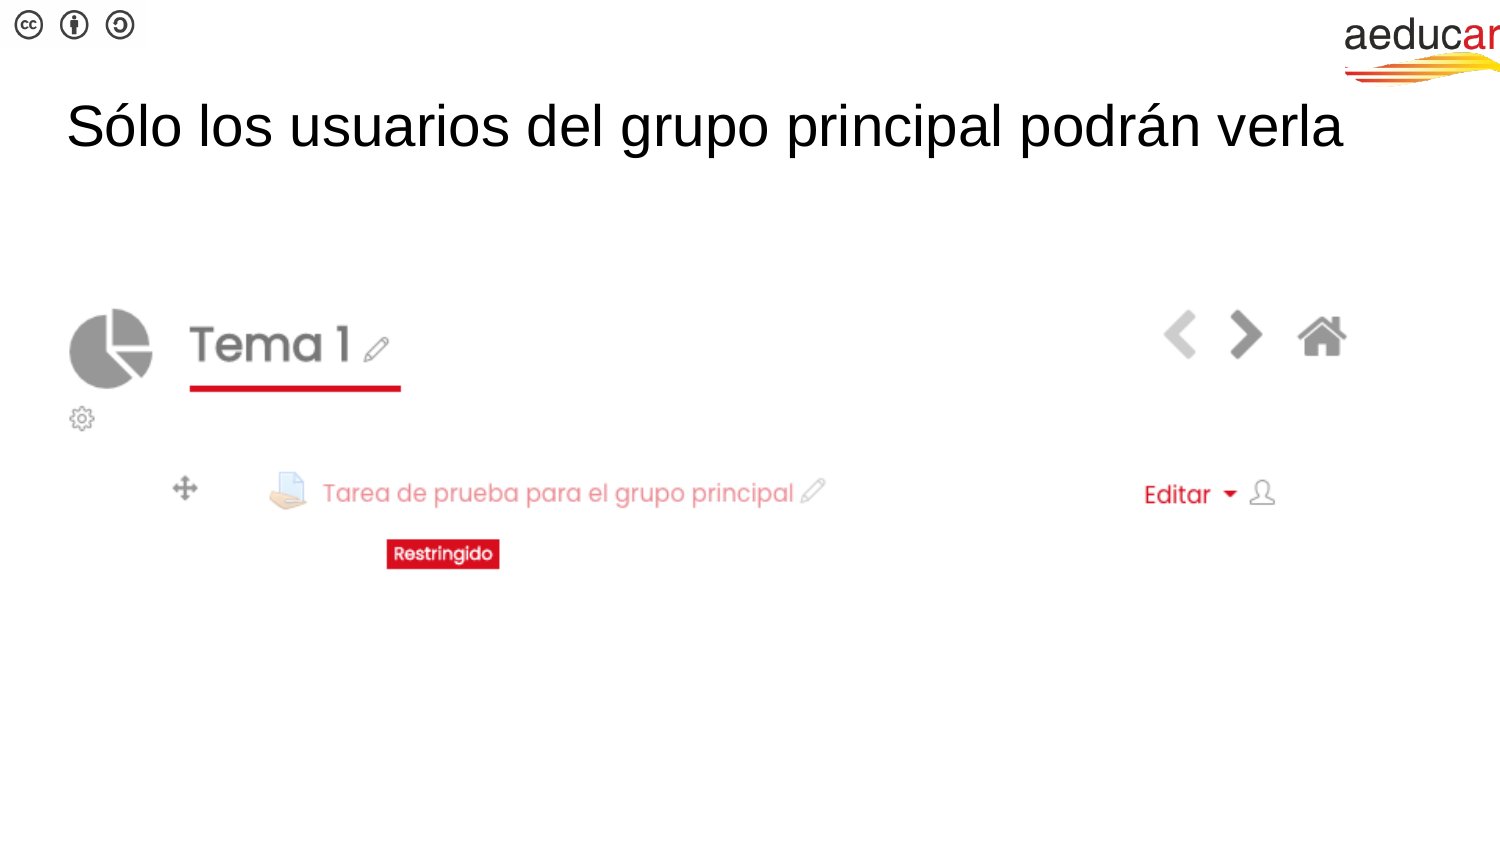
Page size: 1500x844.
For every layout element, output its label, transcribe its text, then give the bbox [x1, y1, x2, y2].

picture [1344, 0, 1500, 104]
picture [0, 0, 146, 48]
title Sólo los usuarios del grupo principal podrán verla [51, 72, 1449, 167]
picture [51, 259, 1383, 585]
